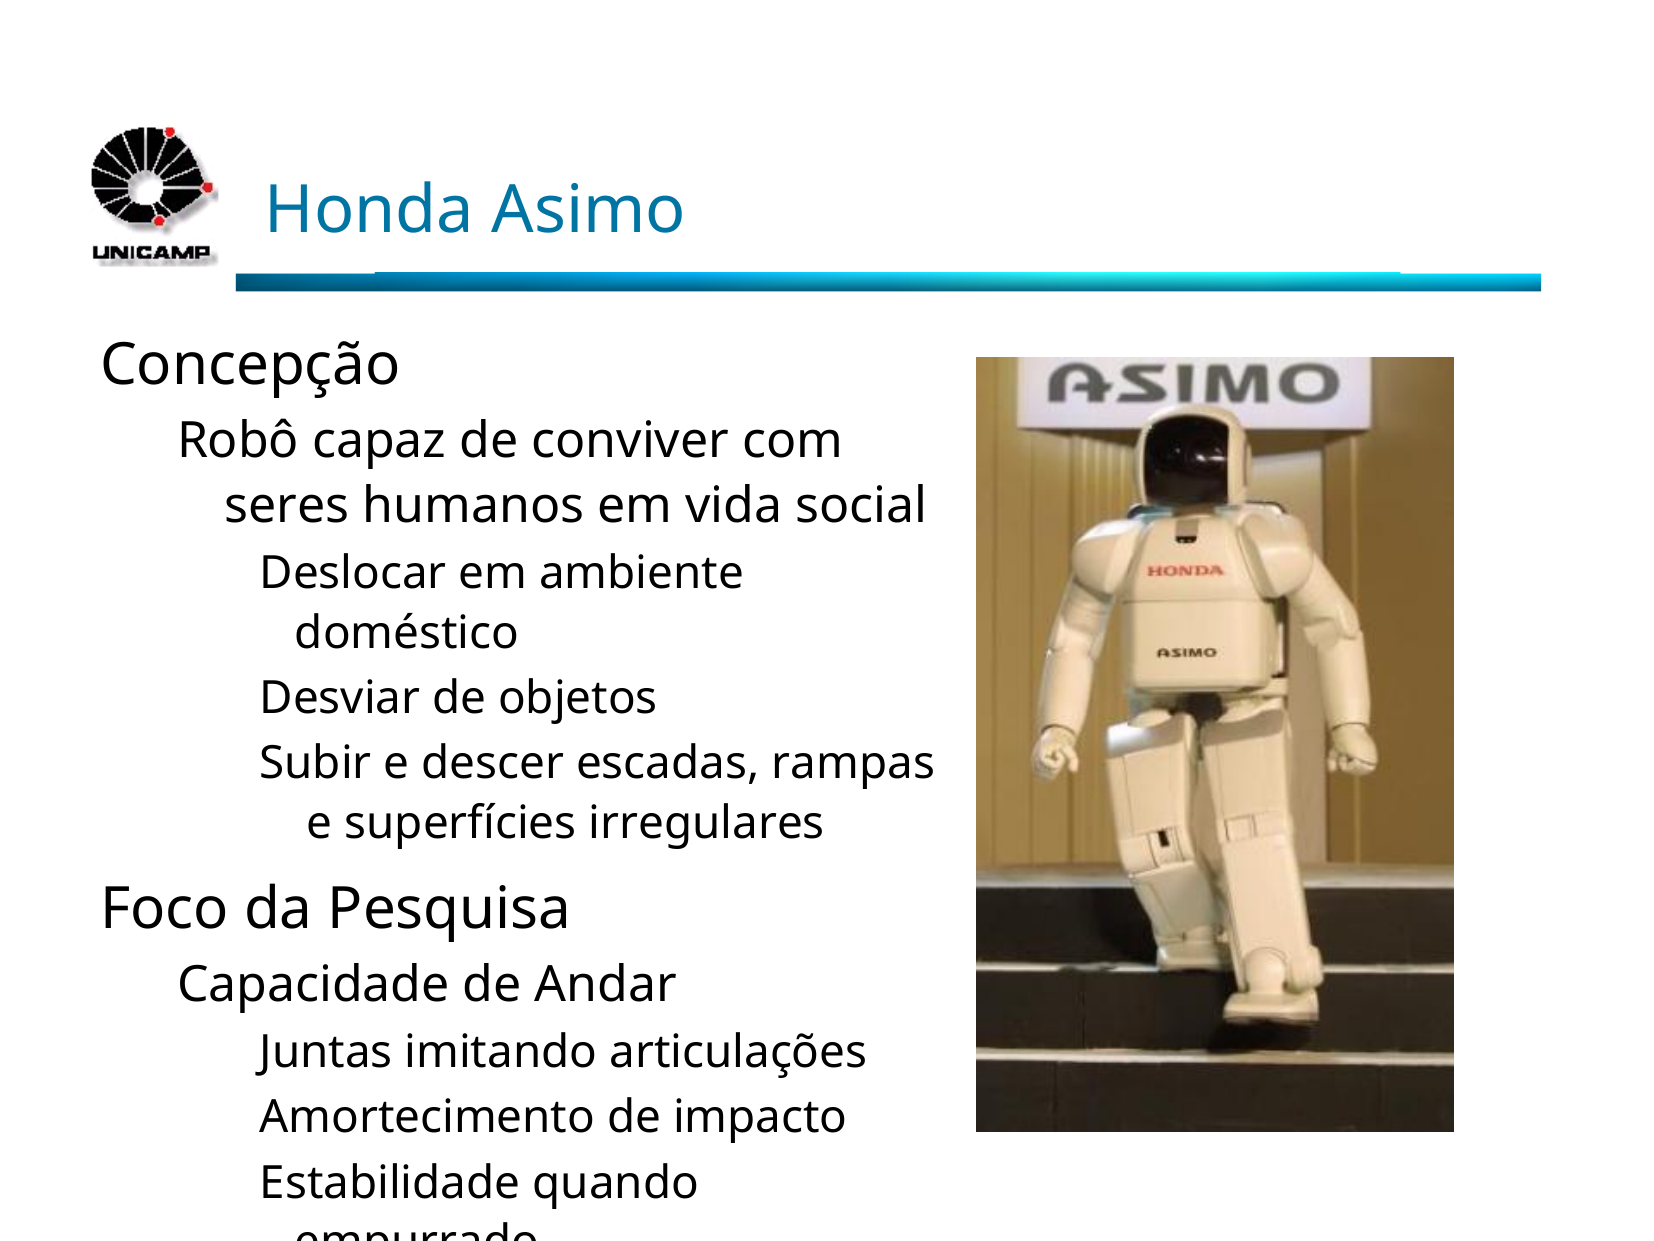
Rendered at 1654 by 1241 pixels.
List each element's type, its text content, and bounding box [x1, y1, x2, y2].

picture [125, 272, 1654, 295]
list Concepção Robô capaz de conviver com seres humanos em vida social Deslocar em ambiente doméstico Desviar de objetos Subir e descer escadas, rampas e superfícies irregulares Foco da Pesquisa Capacidade de Andar Juntas imitando articulações Amortecimento de impacto Estabilidade quando empurrado [82, 324, 944, 1152]
title Honda Asimo [264, 42, 1534, 250]
picture [976, 357, 1454, 1132]
